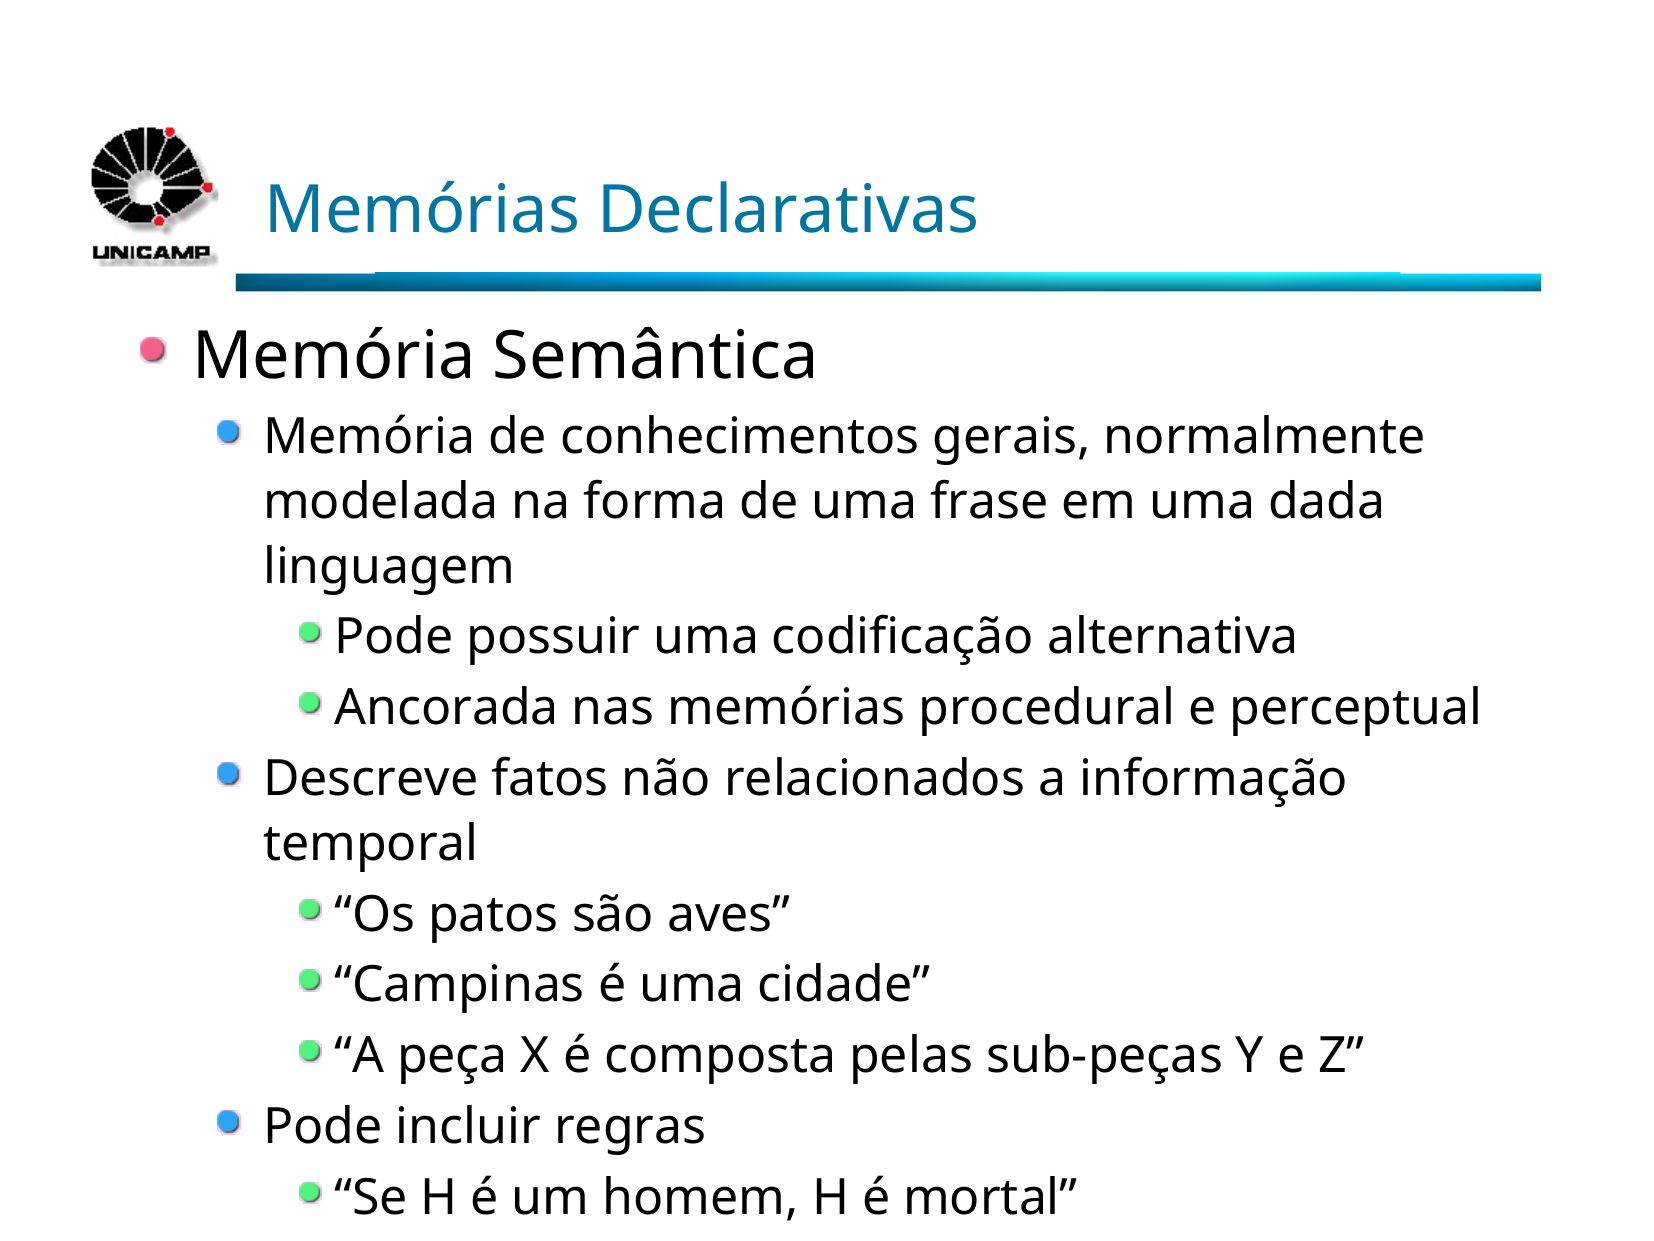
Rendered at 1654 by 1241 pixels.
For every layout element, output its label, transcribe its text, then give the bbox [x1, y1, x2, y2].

title Memórias Declarativas [264, 57, 1534, 250]
picture [125, 272, 1654, 295]
list Memória Semântica Memória de conhecimentos gerais, normalmente modelada na forma de uma frase em uma dada linguagem Pode possuir uma codificação alternativa Ancorada nas memórias procedural e perceptual Descreve fatos não relacionados a informação temporal “Os patos são aves” “Campinas é uma cidade” “A peça X é composta pelas sub-peças Y e Z” Pode incluir regras “Se H é um homem, H é mortal” “Se a peça P está defeituosa, a situação é crítica” [121, 309, 1534, 1167]
picture [298, 1181, 323, 1205]
